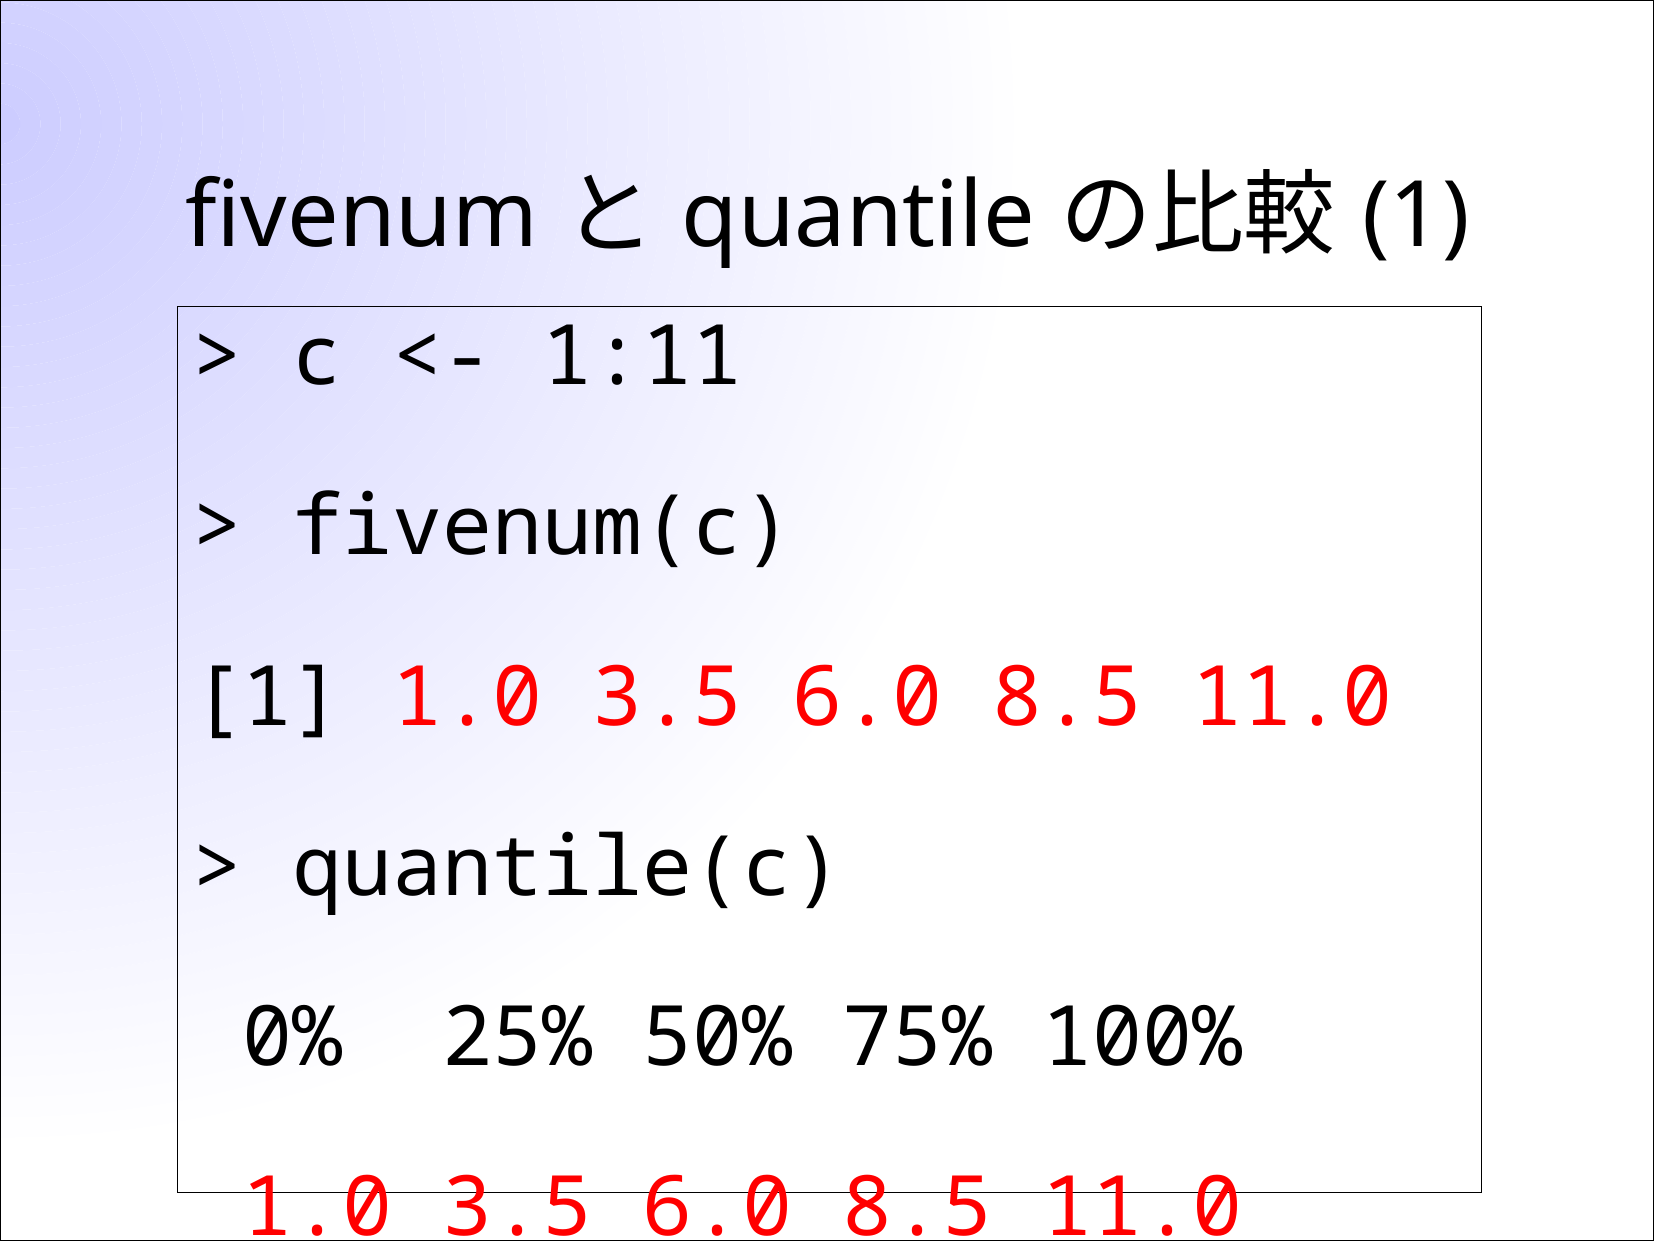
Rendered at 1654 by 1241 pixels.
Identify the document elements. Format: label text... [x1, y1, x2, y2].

text_box > c <- 1:11 > fivenum(c) [1] 1.0 3.5 6.0 8.5 11.0 > quantile(c) 0% 25% 50% 75% 100% 1.0 3.5 6.0 8.5 11.0 [177, 306, 1482, 1193]
title fivenumとquantileの比較(1) [121, 102, 1534, 311]
